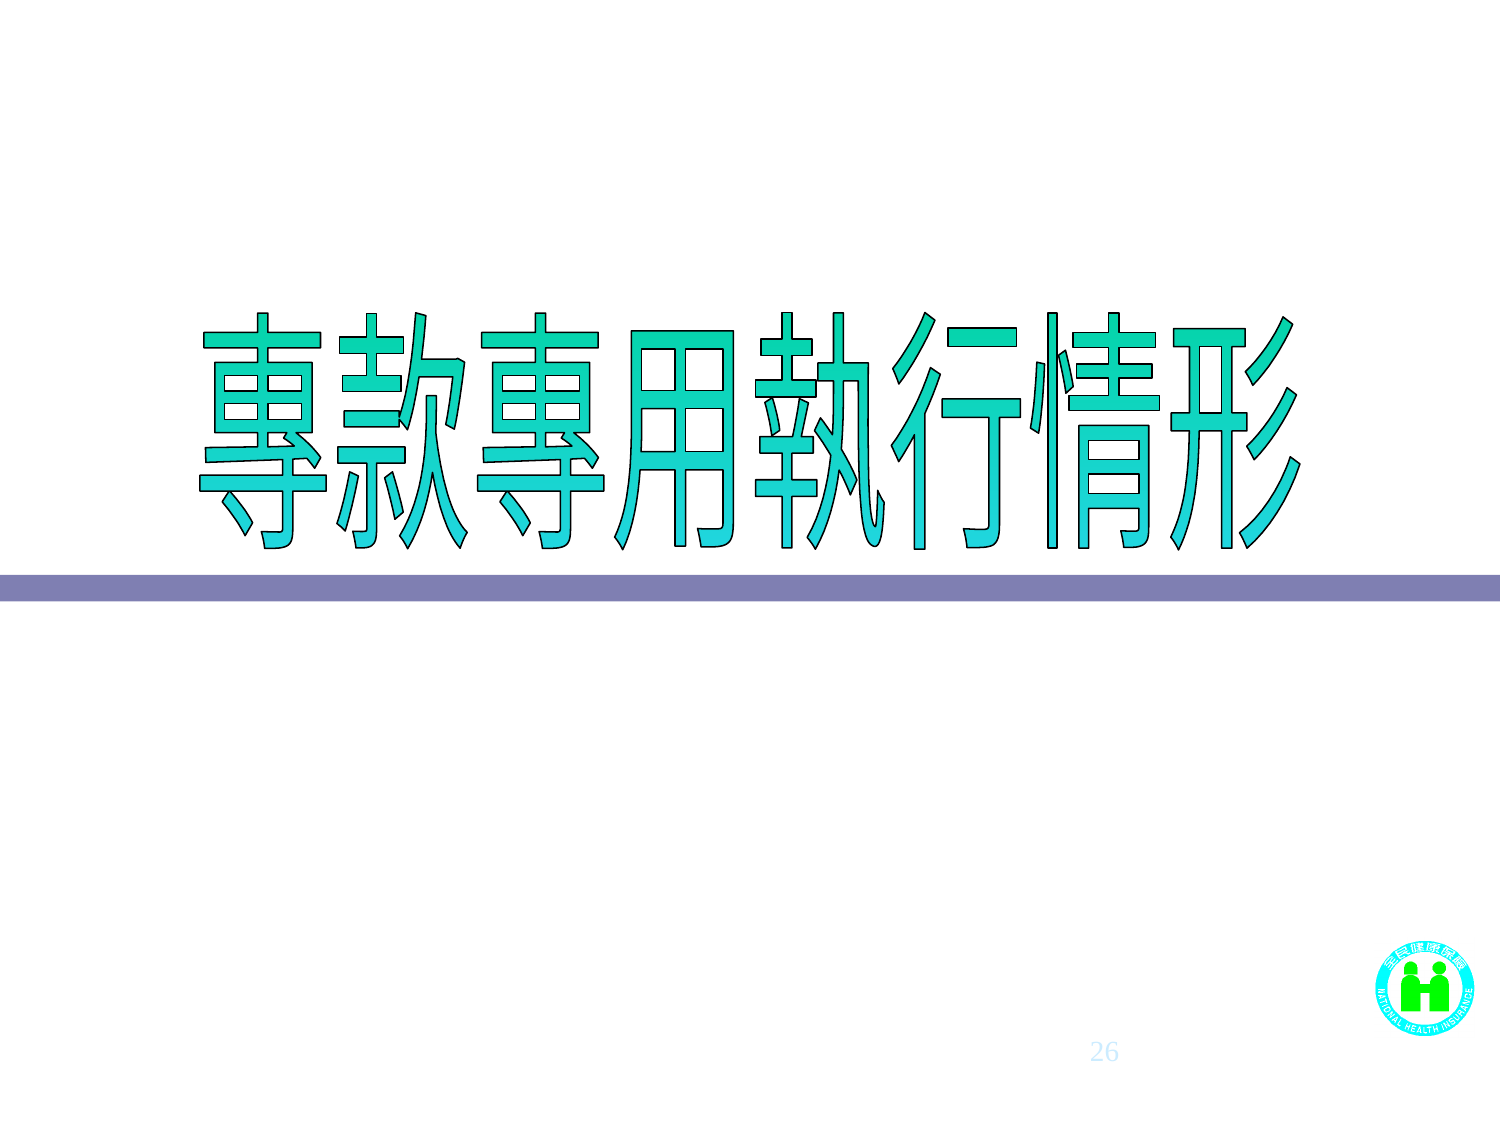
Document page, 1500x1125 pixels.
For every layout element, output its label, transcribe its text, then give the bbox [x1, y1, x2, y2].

text_box 專款專用執行情形 [1078, 425, 1149, 549]
text_box 專款專用執行情形 [942, 398, 1021, 548]
text_box [1074, 1025, 1388, 1101]
text_box 專款專用執行情形 [948, 328, 1017, 347]
text_box 專款專用執行情形 [1170, 328, 1247, 550]
text_box 專款專用執行情形 [399, 395, 468, 549]
text_box 專款專用執行情形 [1246, 387, 1297, 460]
text_box 專款專用執行情形 [1030, 362, 1045, 434]
text_box 專款專用執行情形 [755, 312, 885, 550]
text_box 專款專用執行情形 [337, 446, 406, 548]
text_box 專款專用執行情形 [384, 471, 404, 520]
text_box 專款專用執行情形 [199, 313, 327, 549]
text_box 專款專用執行情形 [892, 312, 935, 384]
text_box 專款專用執行情形 [891, 367, 941, 550]
text_box 專款專用執行情形 [339, 313, 404, 392]
text_box 專款專用執行情形 [614, 330, 734, 550]
text_box 專款專用執行情形 [1245, 316, 1293, 386]
text_box 專款專用執行情形 [1047, 312, 1074, 549]
text_box 專款專用執行情形 [344, 312, 465, 430]
text_box 專款專用執行情形 [477, 313, 604, 549]
text_box 專款專用執行情形 [336, 471, 359, 532]
text_box 專款專用執行情形 [1068, 312, 1160, 411]
text_box 專款專用執行情形 [1239, 456, 1300, 549]
